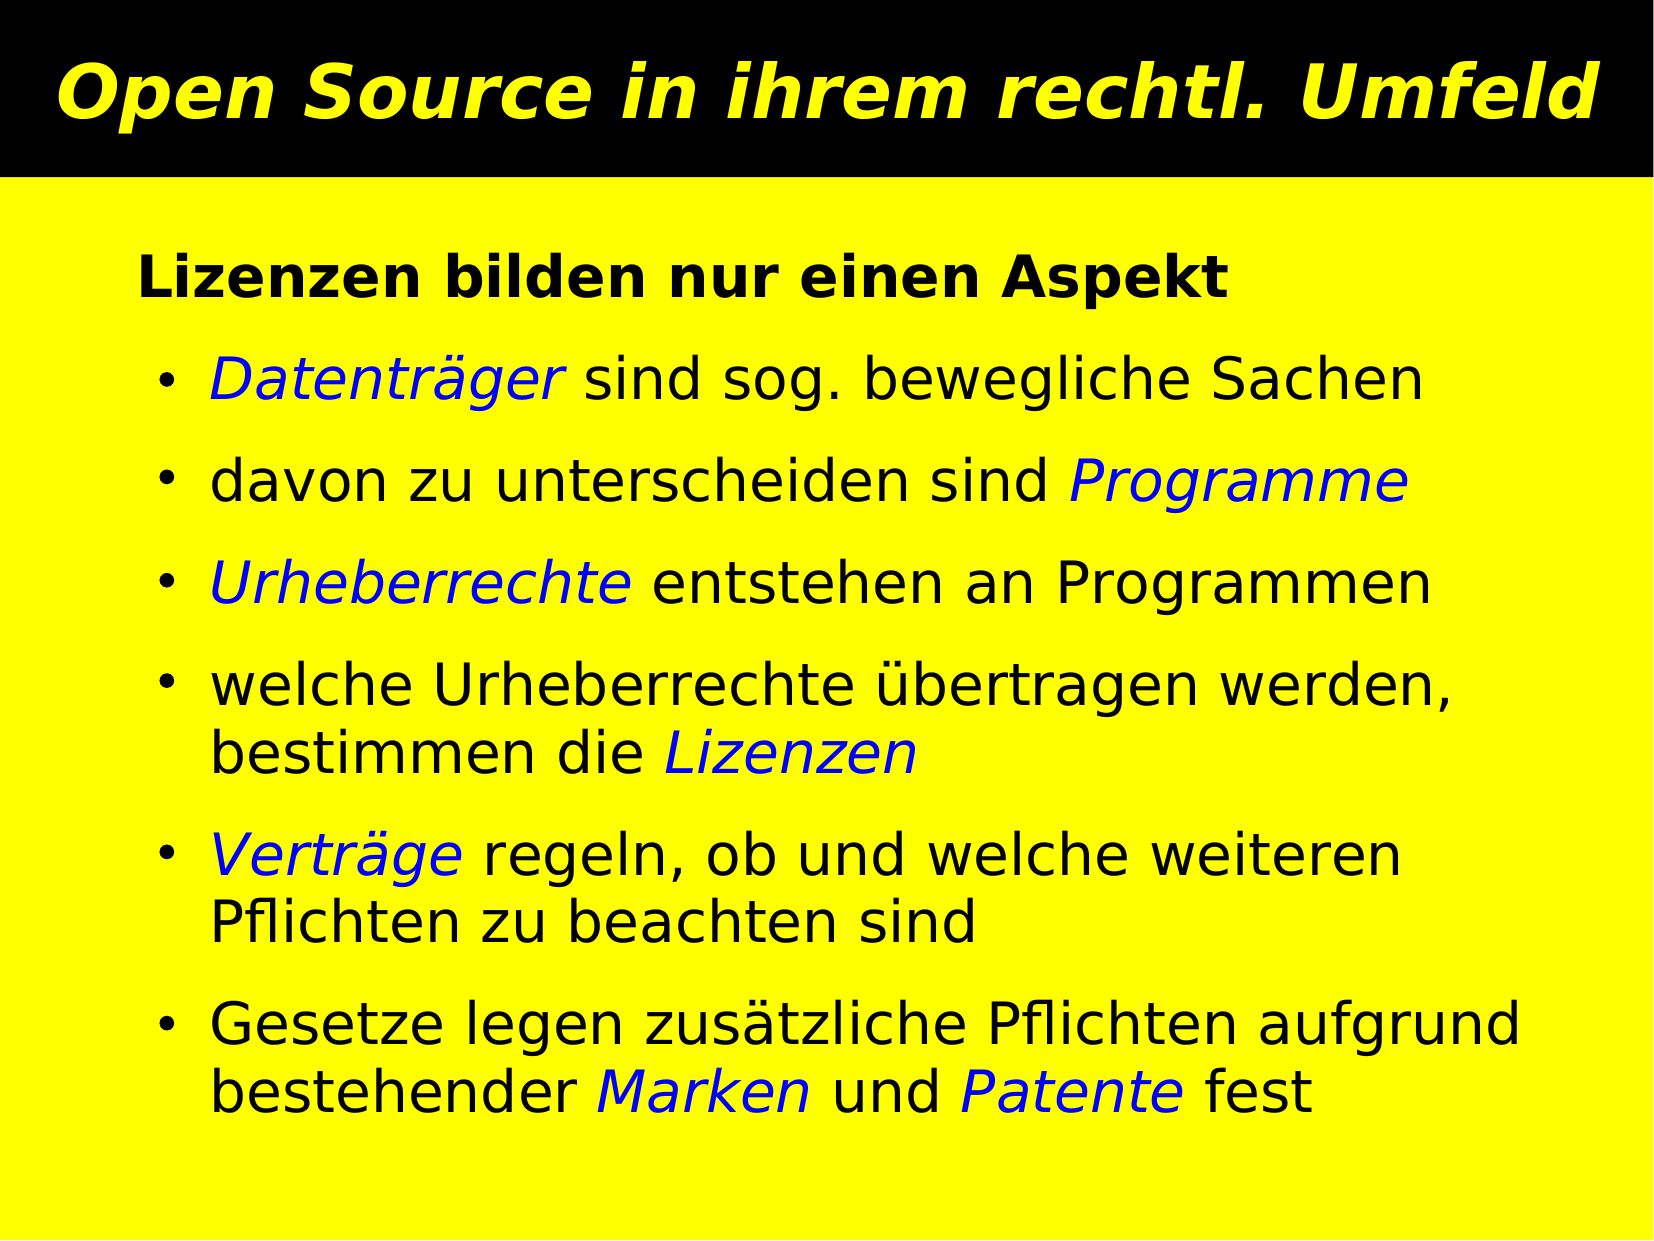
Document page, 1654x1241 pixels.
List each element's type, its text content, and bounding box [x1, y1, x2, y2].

text_box Open Source in ihrem rechtl. Umfeld [41, 41, 1622, 144]
text_box Lizenzen bilden nur einen Aspekt Datenträger sind sog. bewegliche Sachen davon zu unterscheiden sind Programme Urheberrechte entstehen an Programmen welche Urheberrechte übertragen werden, bestimmen die Lizenzen Verträge regeln, ob und welche weiteren Pflichten zu beachten sind Gesetze legen zusätzliche Pflichten aufgrund bestehender Marken und Patente fest [121, 236, 1558, 1202]
text_box [0, 0, 1654, 1241]
